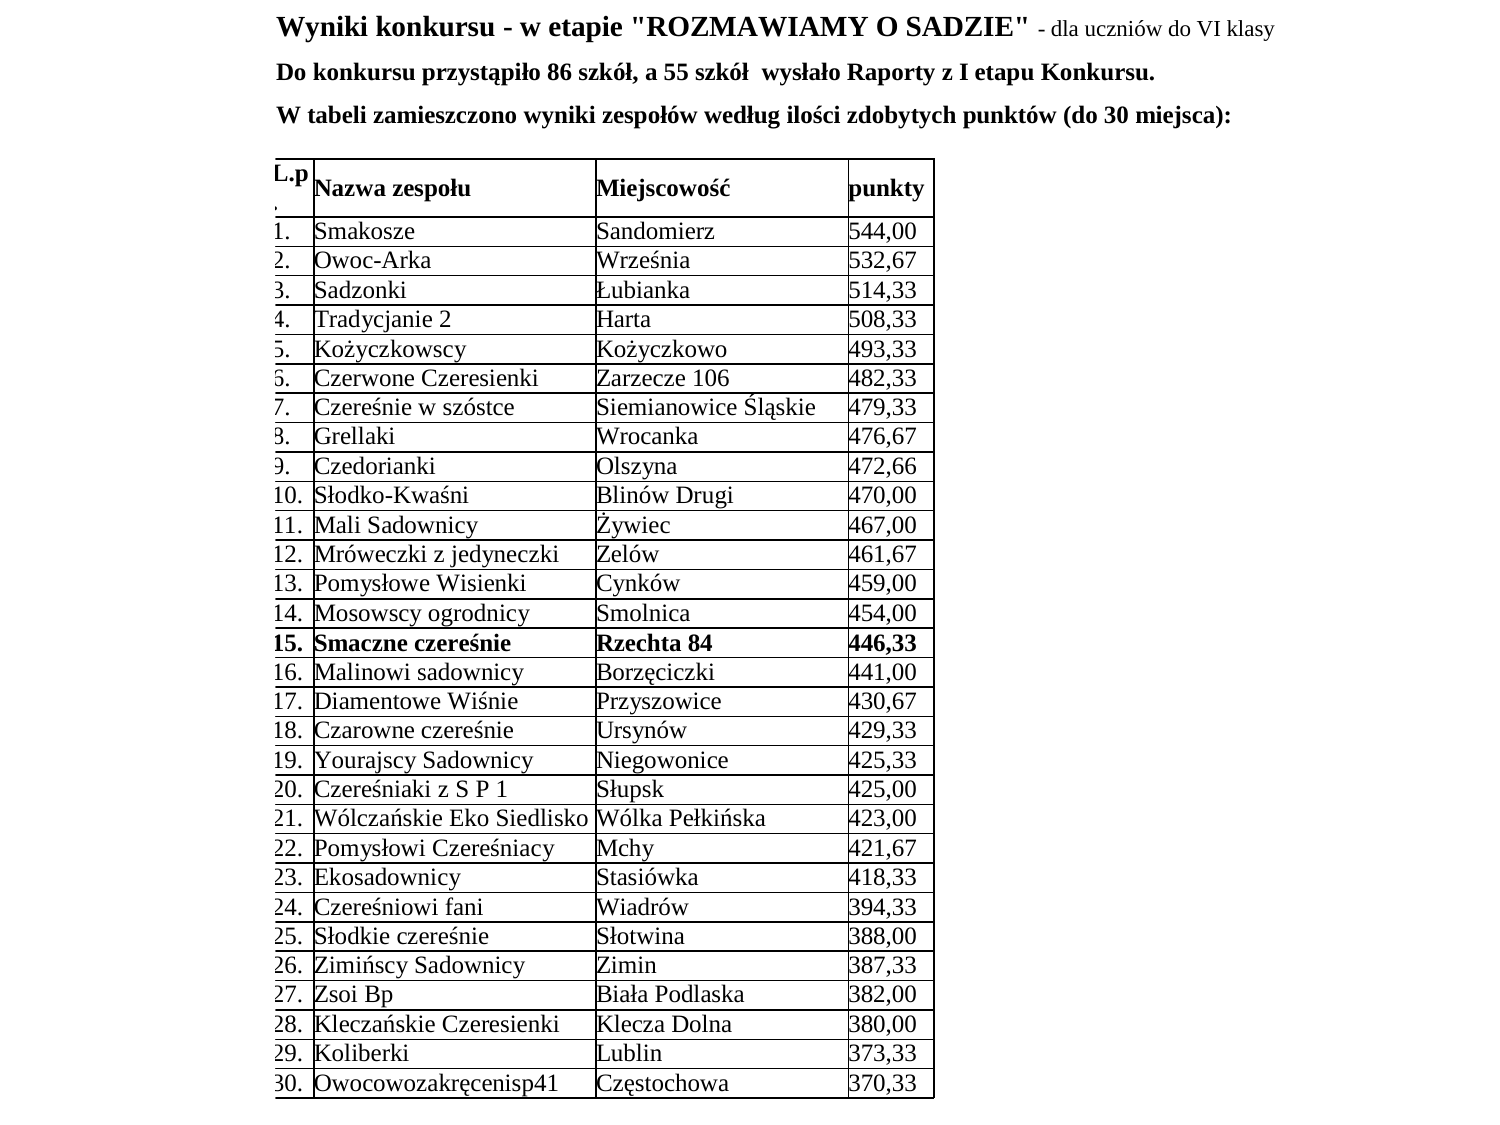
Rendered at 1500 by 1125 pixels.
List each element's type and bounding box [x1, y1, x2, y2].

chart [275, 9, 1281, 1125]
